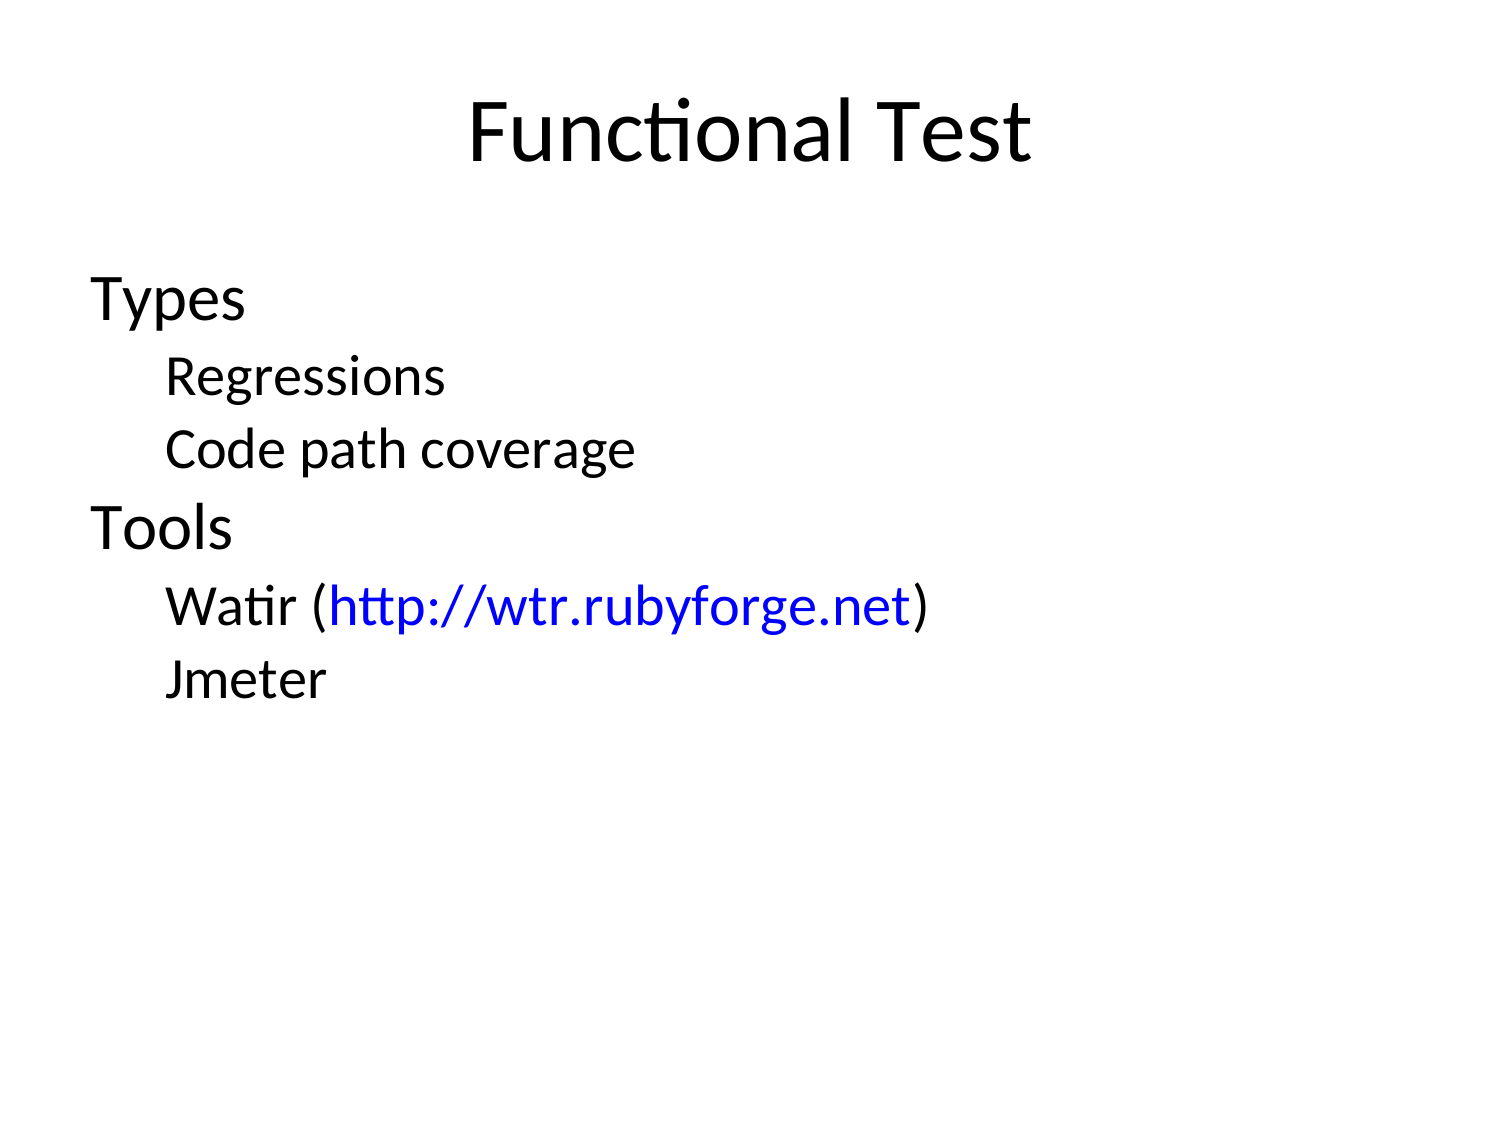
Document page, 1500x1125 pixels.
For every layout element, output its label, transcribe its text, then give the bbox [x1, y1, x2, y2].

title Functional Test [75, 45, 1426, 233]
list Types Regressions Code path coverage Tools Watir (http://wtr.rubyforge.net) Jmeter [75, 262, 1426, 1006]
